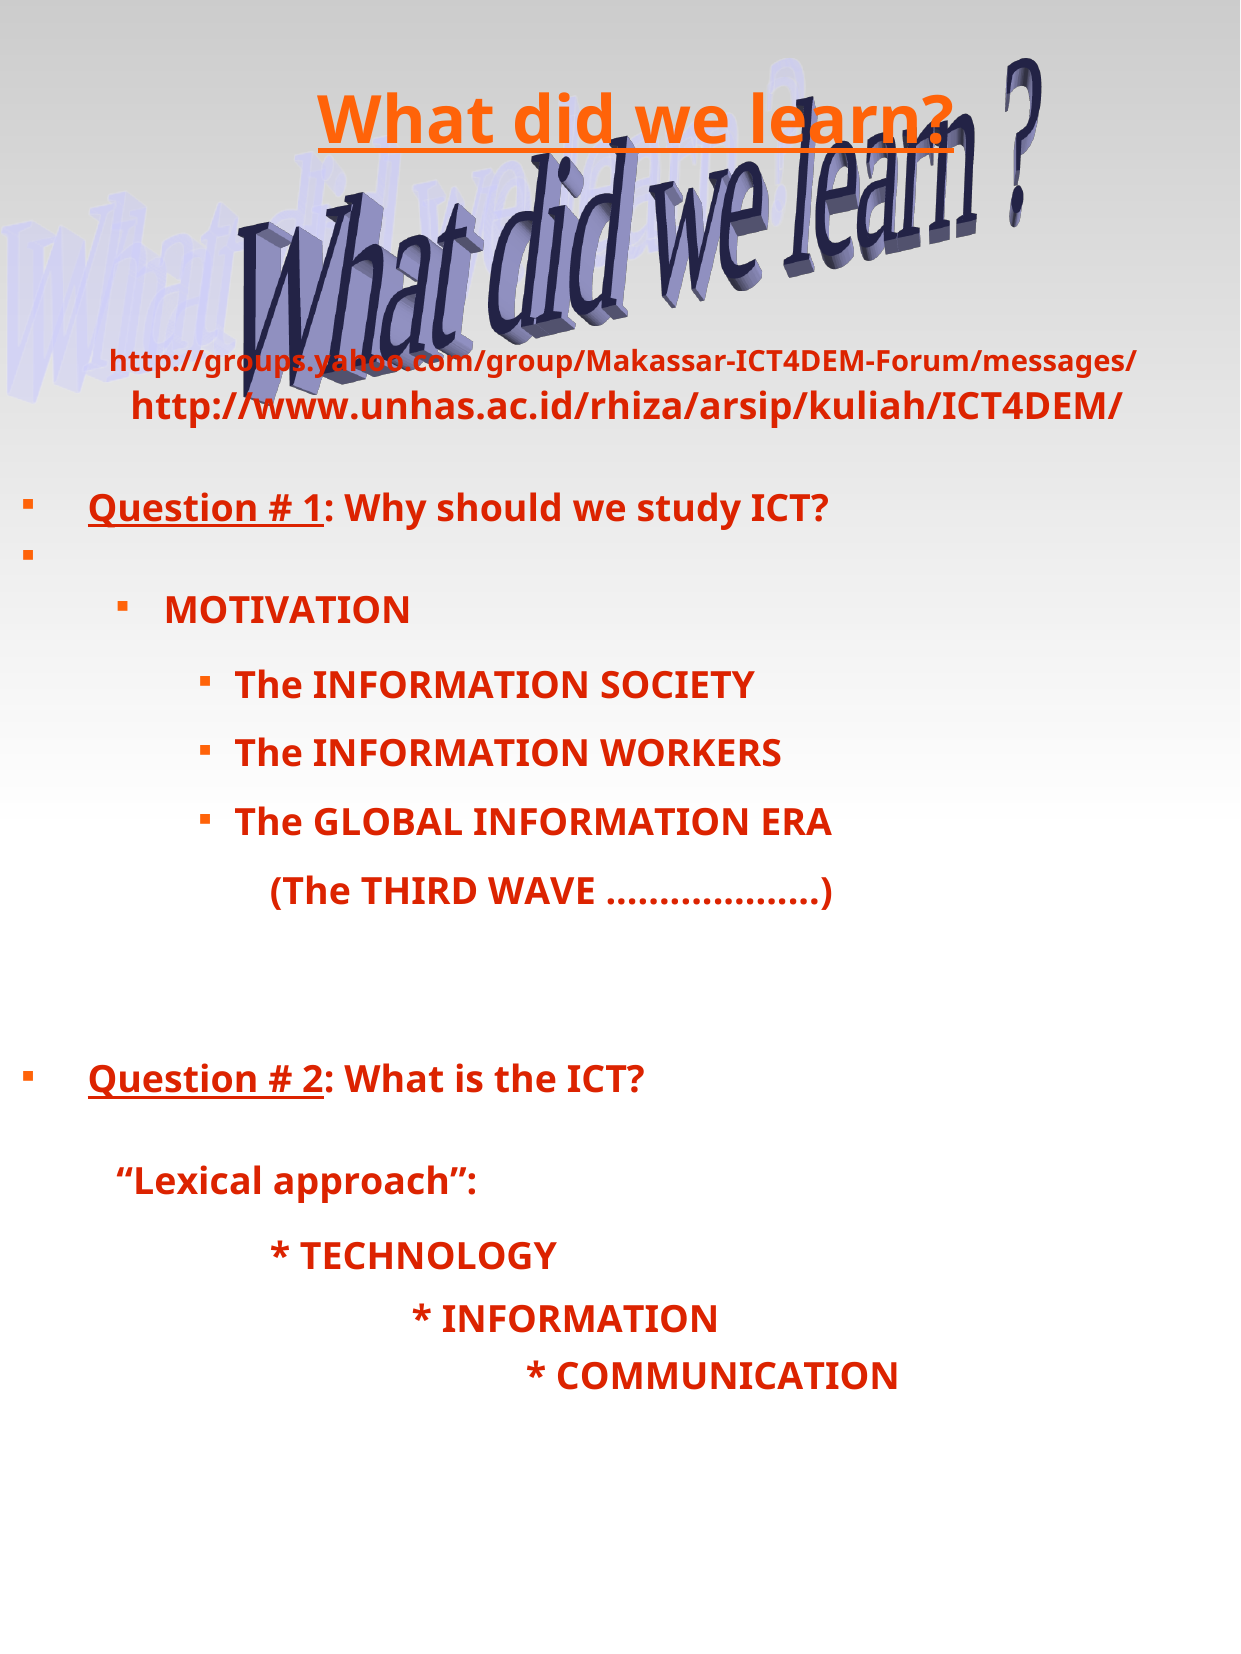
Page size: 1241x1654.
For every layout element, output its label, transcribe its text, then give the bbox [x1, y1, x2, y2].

list What did we learn? http://groups.yahoo.com/group/Makassar-ICT4DEM-Forum/messages/ http://www.unhas.ac.id/rhiza/arsip/kuliah/ICT4DEM/ Question # 1: Why should we study ICT? MOTIVATION The INFORMATION SOCIETY The INFORMATION WORKERS The GLOBAL INFORMATION ERA (The THIRD WAVE ....................) Question # 2: What is the ICT? “Lexical approach”: * TECHNOLOGY * INFORMATION * COMMUNICATION [7, 42, 1241, 1598]
